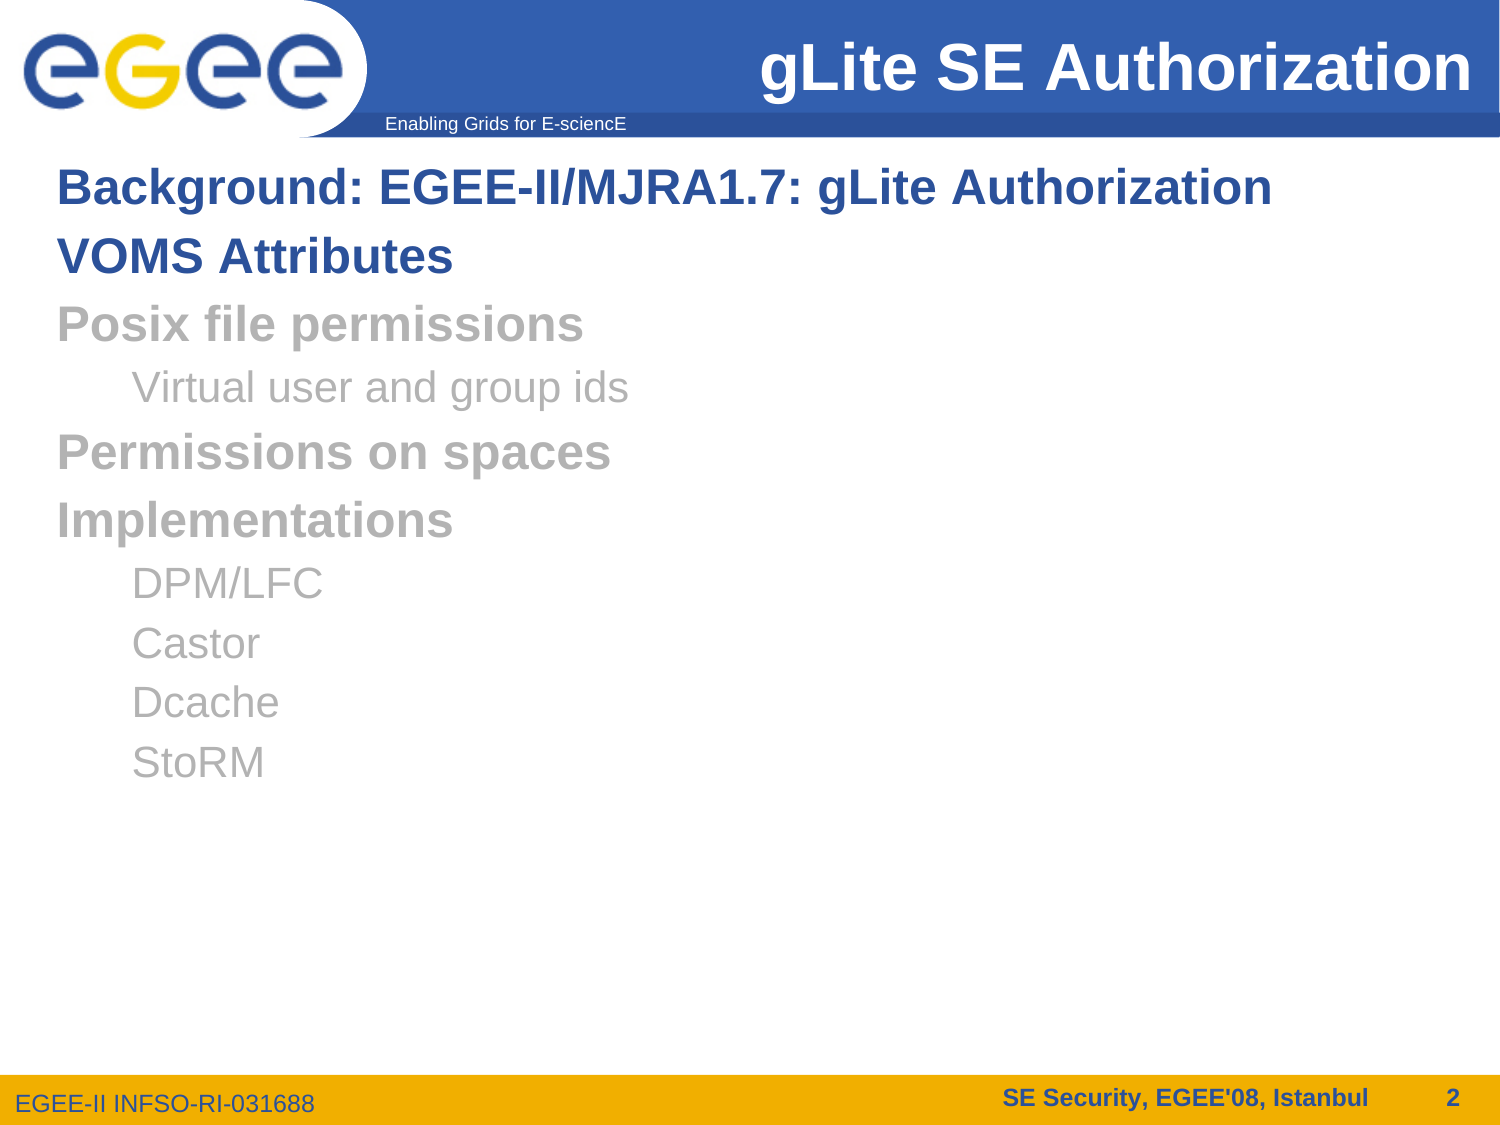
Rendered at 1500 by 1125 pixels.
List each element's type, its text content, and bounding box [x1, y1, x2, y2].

title gLite SE Authorization [369, 18, 1475, 117]
list Background: EGEE-II/MJRA1.7: gLite Authorization VOMS Attributes Posix file permissions Virtual user and group ids Permissions on spaces Implementations DPM/LFC Castor Dcache StoRM [56, 159, 1466, 1036]
picture [18, 30, 349, 112]
